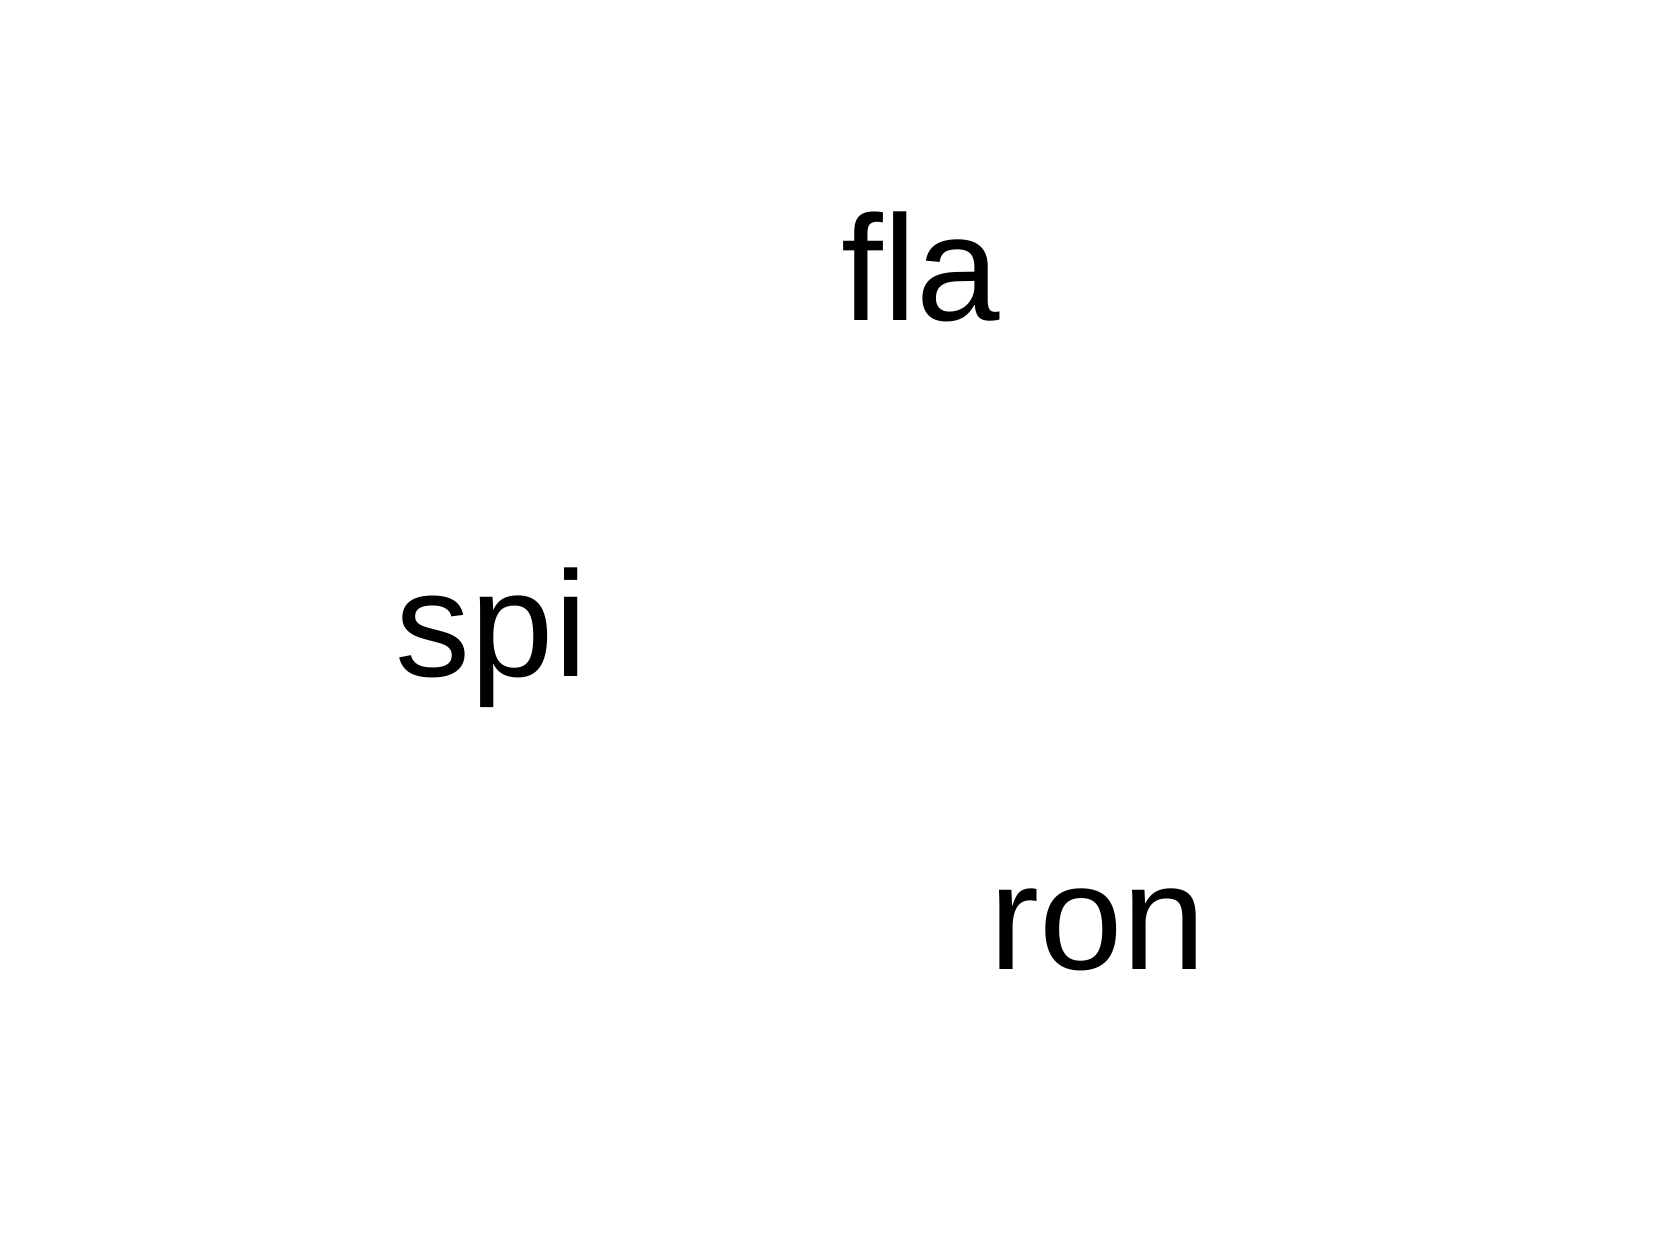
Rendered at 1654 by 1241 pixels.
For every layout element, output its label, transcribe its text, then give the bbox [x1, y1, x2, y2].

text_box fla [826, 177, 1211, 360]
text_box spi [380, 533, 1279, 717]
text_box ron [974, 826, 1300, 1010]
